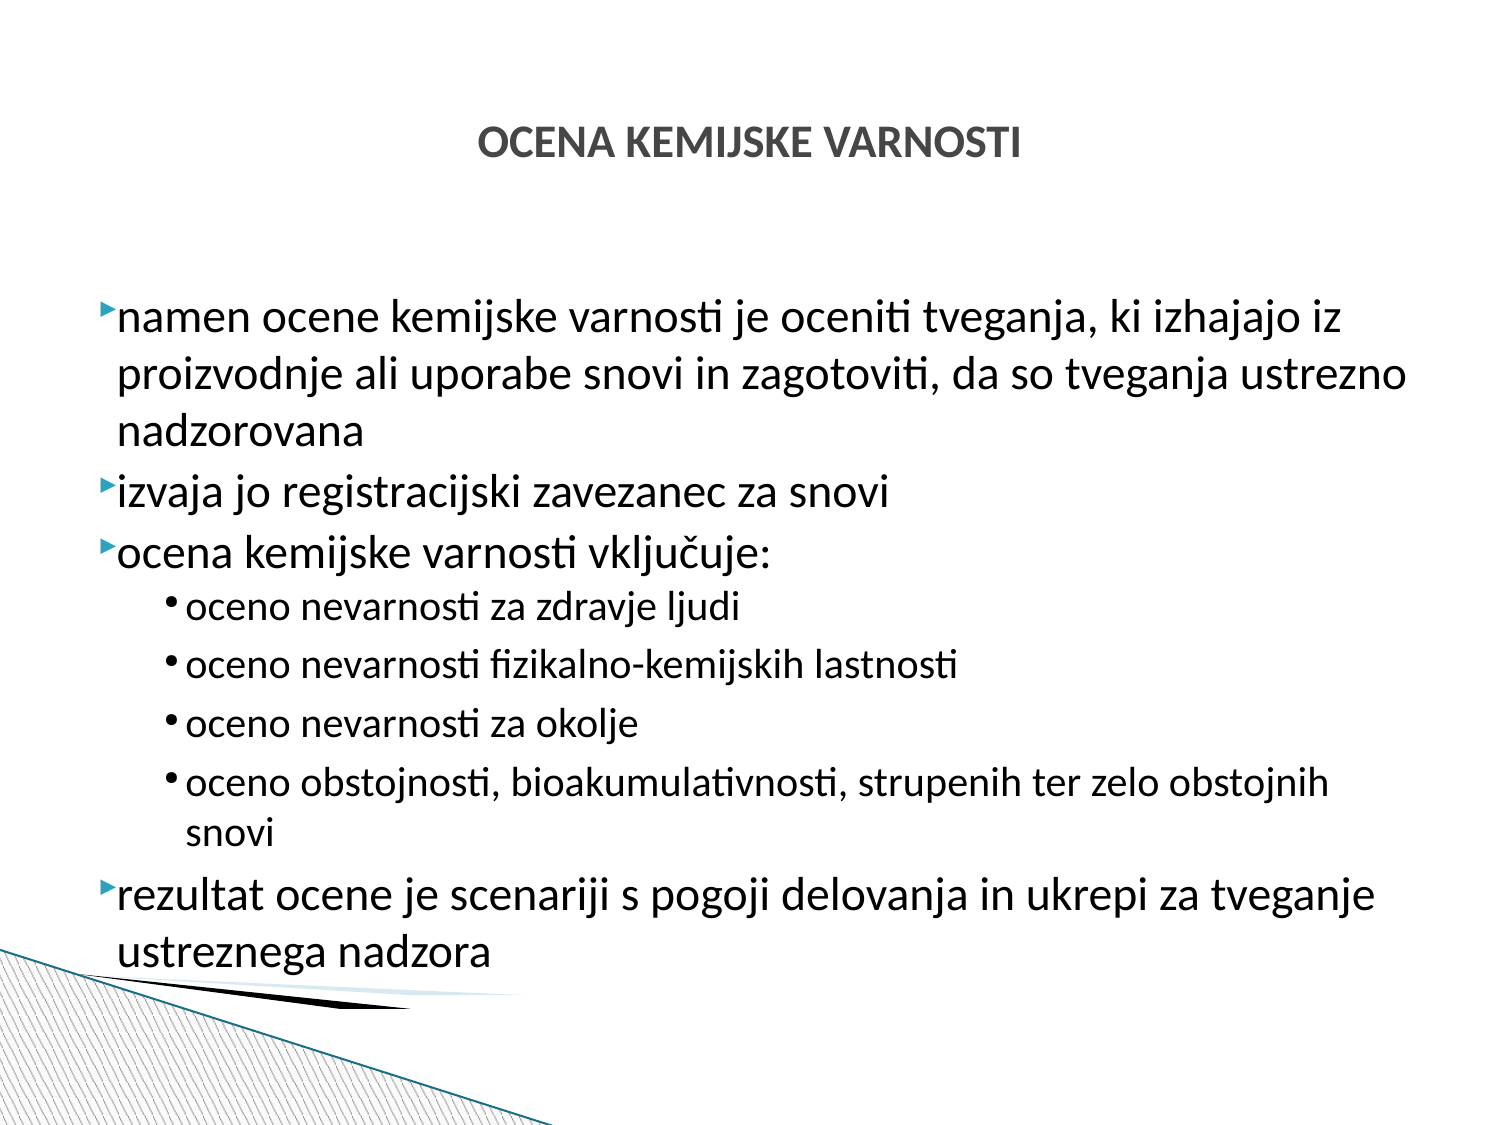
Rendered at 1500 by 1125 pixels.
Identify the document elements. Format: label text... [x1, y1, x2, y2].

title OCENA KEMIJSKE VARNOSTI [75, 45, 1425, 233]
picture [0, 952, 543, 1125]
list namen ocene kemijske varnosti je oceniti tveganja, ki izhajajo iz proizvodnje ali uporabe snovi in zagotoviti, da so tveganja ustrezno nadzorovana izvaja jo registracijski zavezanec za snovi ocena kemijske varnosti vključuje: oceno nevarnosti za zdravje ljudi oceno nevarnosti fizikalno-kemijskih lastnosti oceno nevarnosti za okolje oceno obstojnosti, bioakumulativnosti, strupenih ter zelo obstojnih snovi rezultat ocene je scenariji s pogoji delovanja in ukrepi za tveganje ustreznega nadzora [75, 243, 1425, 986]
